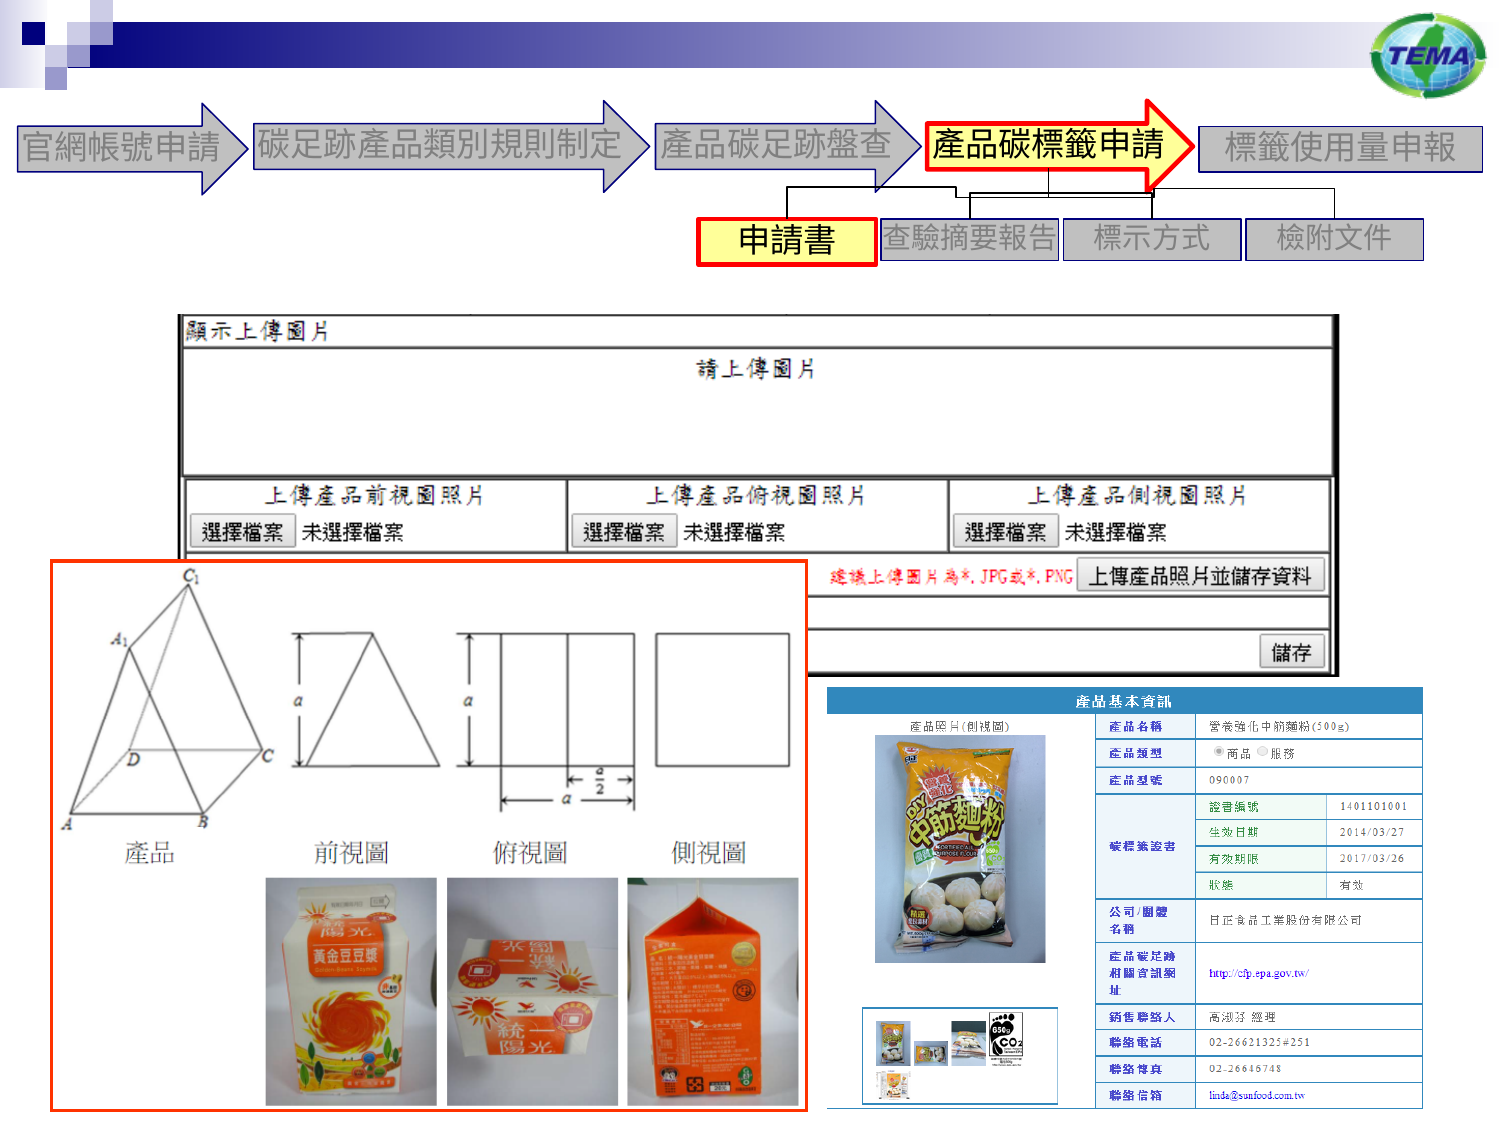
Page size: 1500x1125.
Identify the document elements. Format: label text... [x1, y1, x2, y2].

text_box 檢附文件 [1246, 219, 1423, 260]
picture [827, 684, 1424, 1109]
text_box 產品碳足跡盤查 [655, 100, 922, 189]
text_box 標示方式 [1064, 219, 1241, 260]
text_box 碳足跡產品類別規則制定 [253, 100, 650, 193]
text_box 標籤使用量申報 [1199, 126, 1482, 172]
text_box 25 [1149, 1050, 1500, 1125]
picture [177, 314, 1341, 677]
picture [53, 562, 806, 1109]
text_box 查驗摘要報告 [881, 219, 1058, 260]
text_box 申請書 [699, 219, 876, 265]
text_box 官網帳號申請 [17, 103, 249, 195]
text_box 產品碳標籤申請 [927, 100, 1193, 193]
